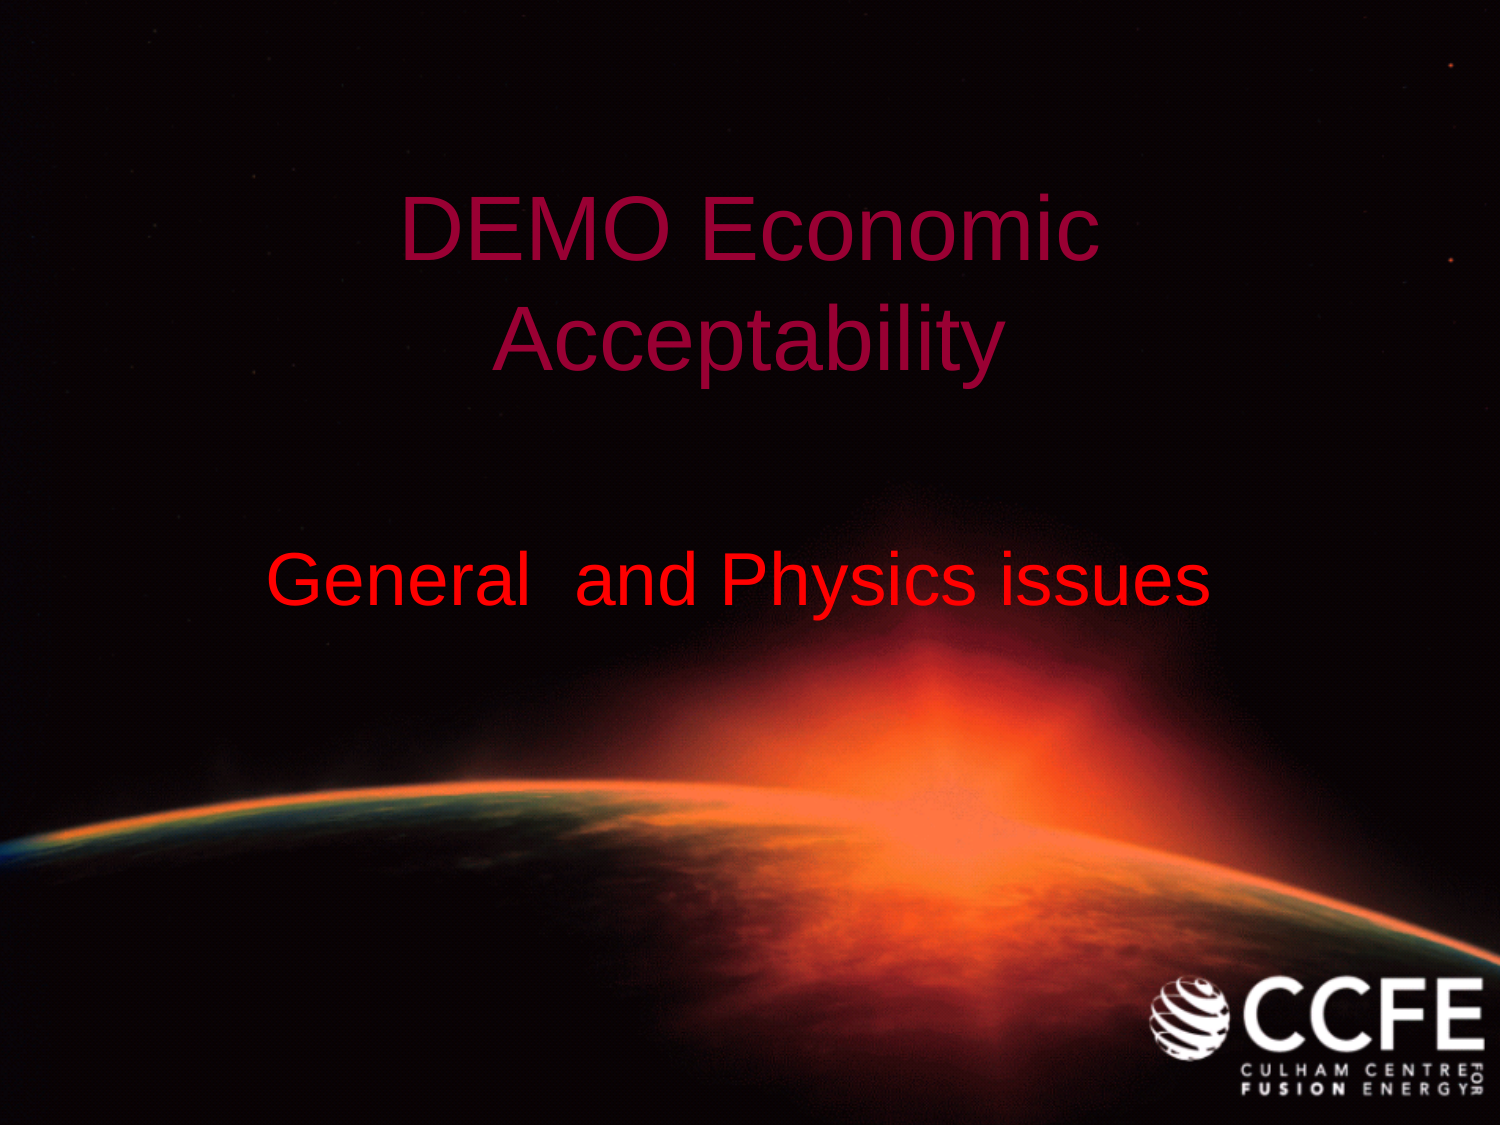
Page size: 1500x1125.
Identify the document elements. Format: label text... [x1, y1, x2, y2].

text_box General and Physics issues [137, 522, 1319, 652]
text_box DEMO Economic Acceptability [112, 90, 1388, 469]
picture [0, 0, 1500, 1125]
